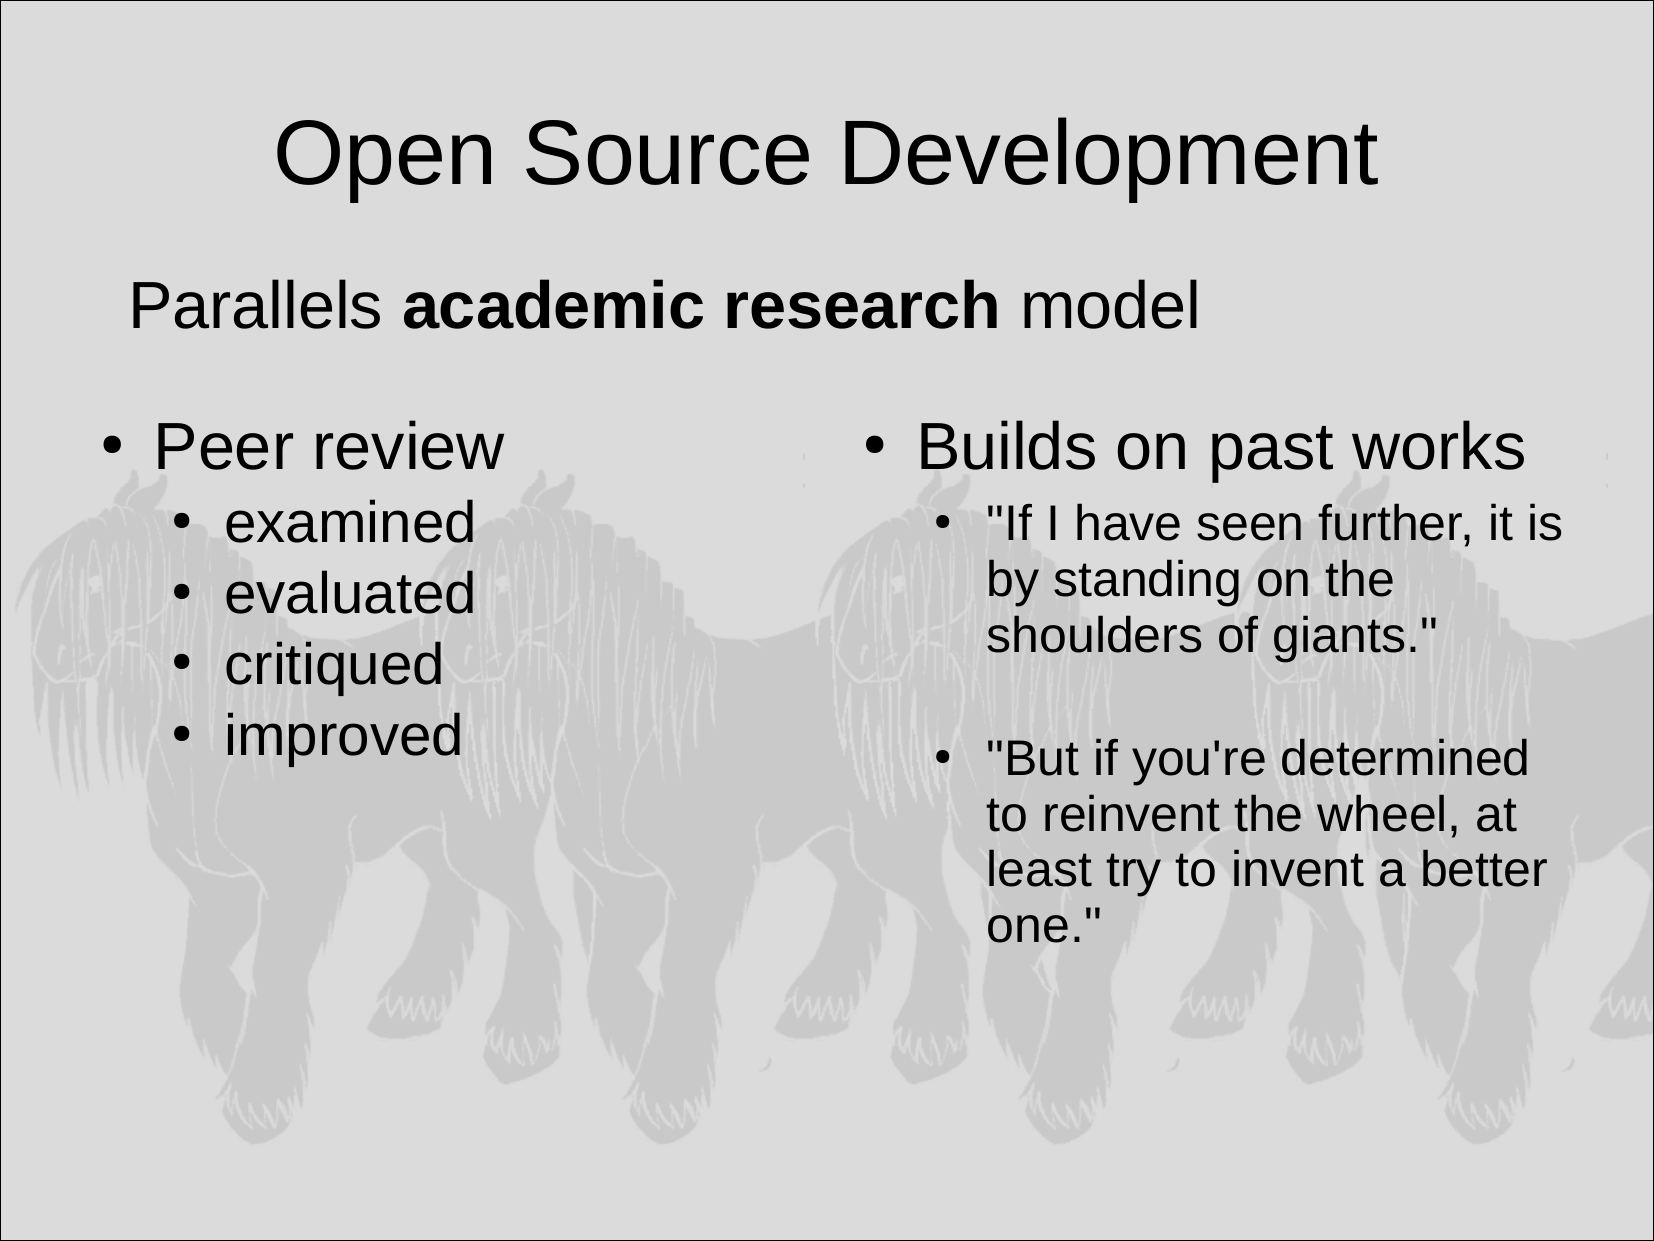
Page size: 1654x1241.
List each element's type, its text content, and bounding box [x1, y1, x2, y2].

list Peer review examined evaluated critiqued improved [82, 408, 809, 938]
list Builds on past works "If I have seen further, it is by standing on the shoulders of giants." "But if you're determined to reinvent the wheel, at least try to invent a better one." [845, 408, 1572, 1118]
title Open Source Development [82, 49, 1571, 257]
text_box Parallels academic research model [110, 268, 1536, 456]
